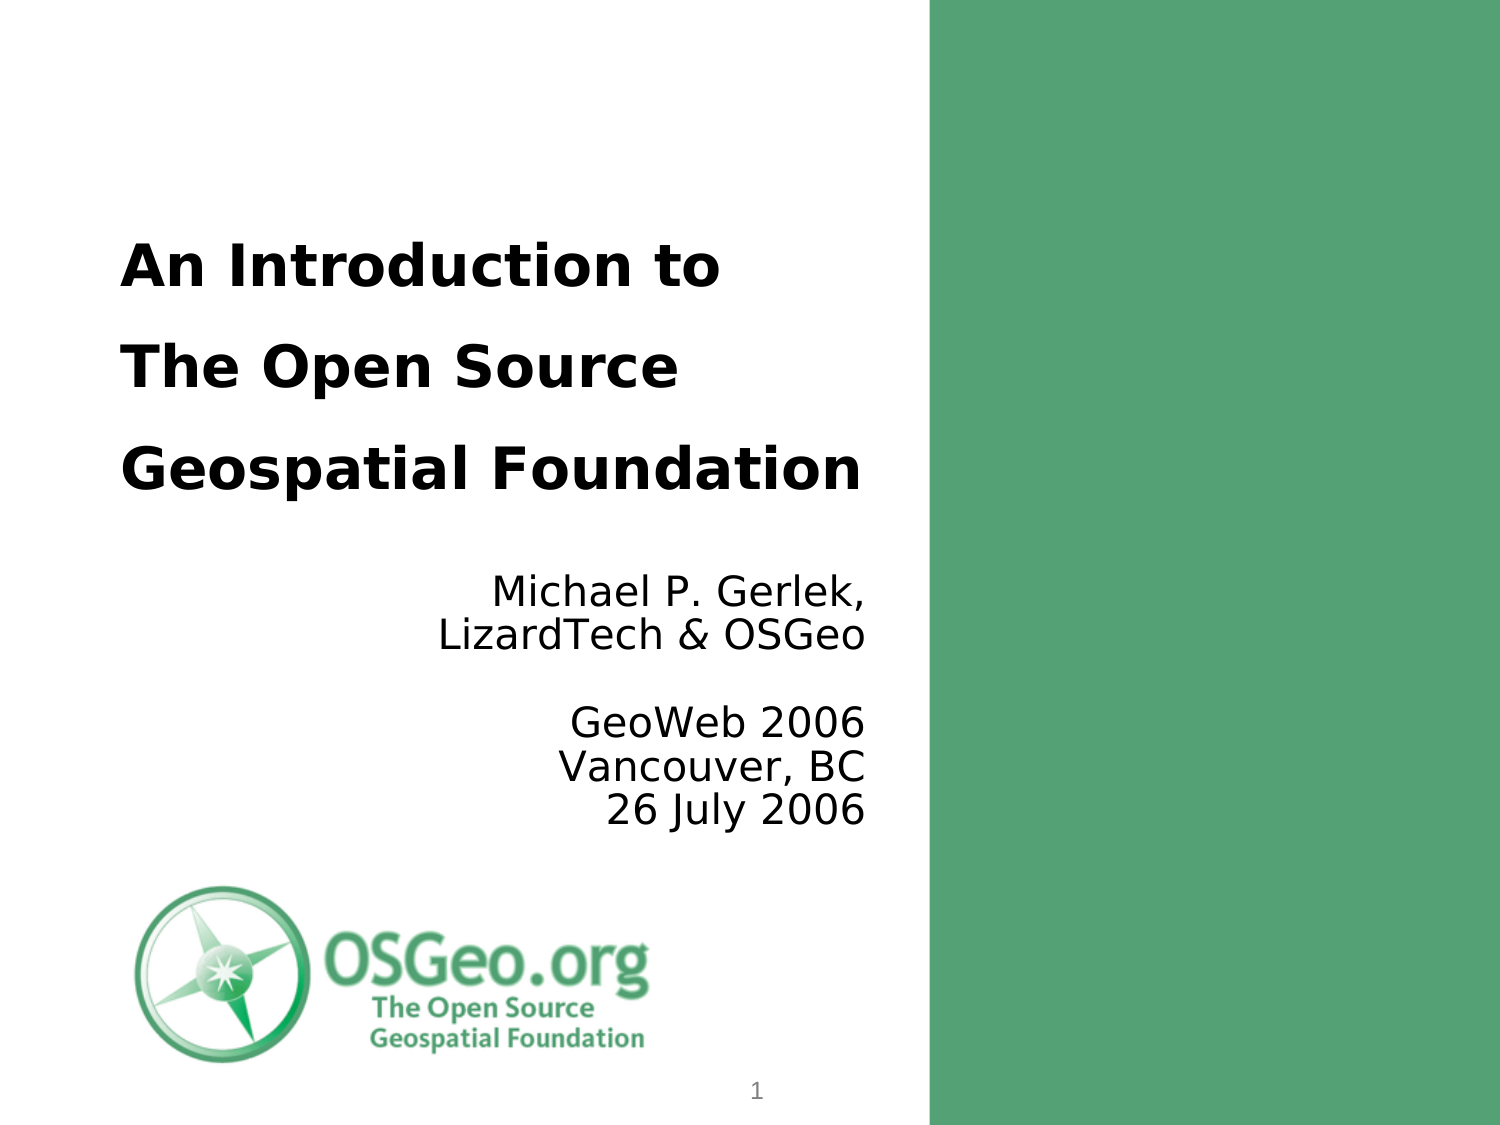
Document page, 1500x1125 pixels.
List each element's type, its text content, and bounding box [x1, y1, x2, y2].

text_box An Introduction to The Open Source Geospatial Foundation [120, 198, 908, 451]
subtitle Michael P. Gerlek, LizardTech & OSGeo GeoWeb 2006 Vancouver, BC 26 July 2006 [437, 569, 1038, 837]
picture [107, 868, 677, 1086]
